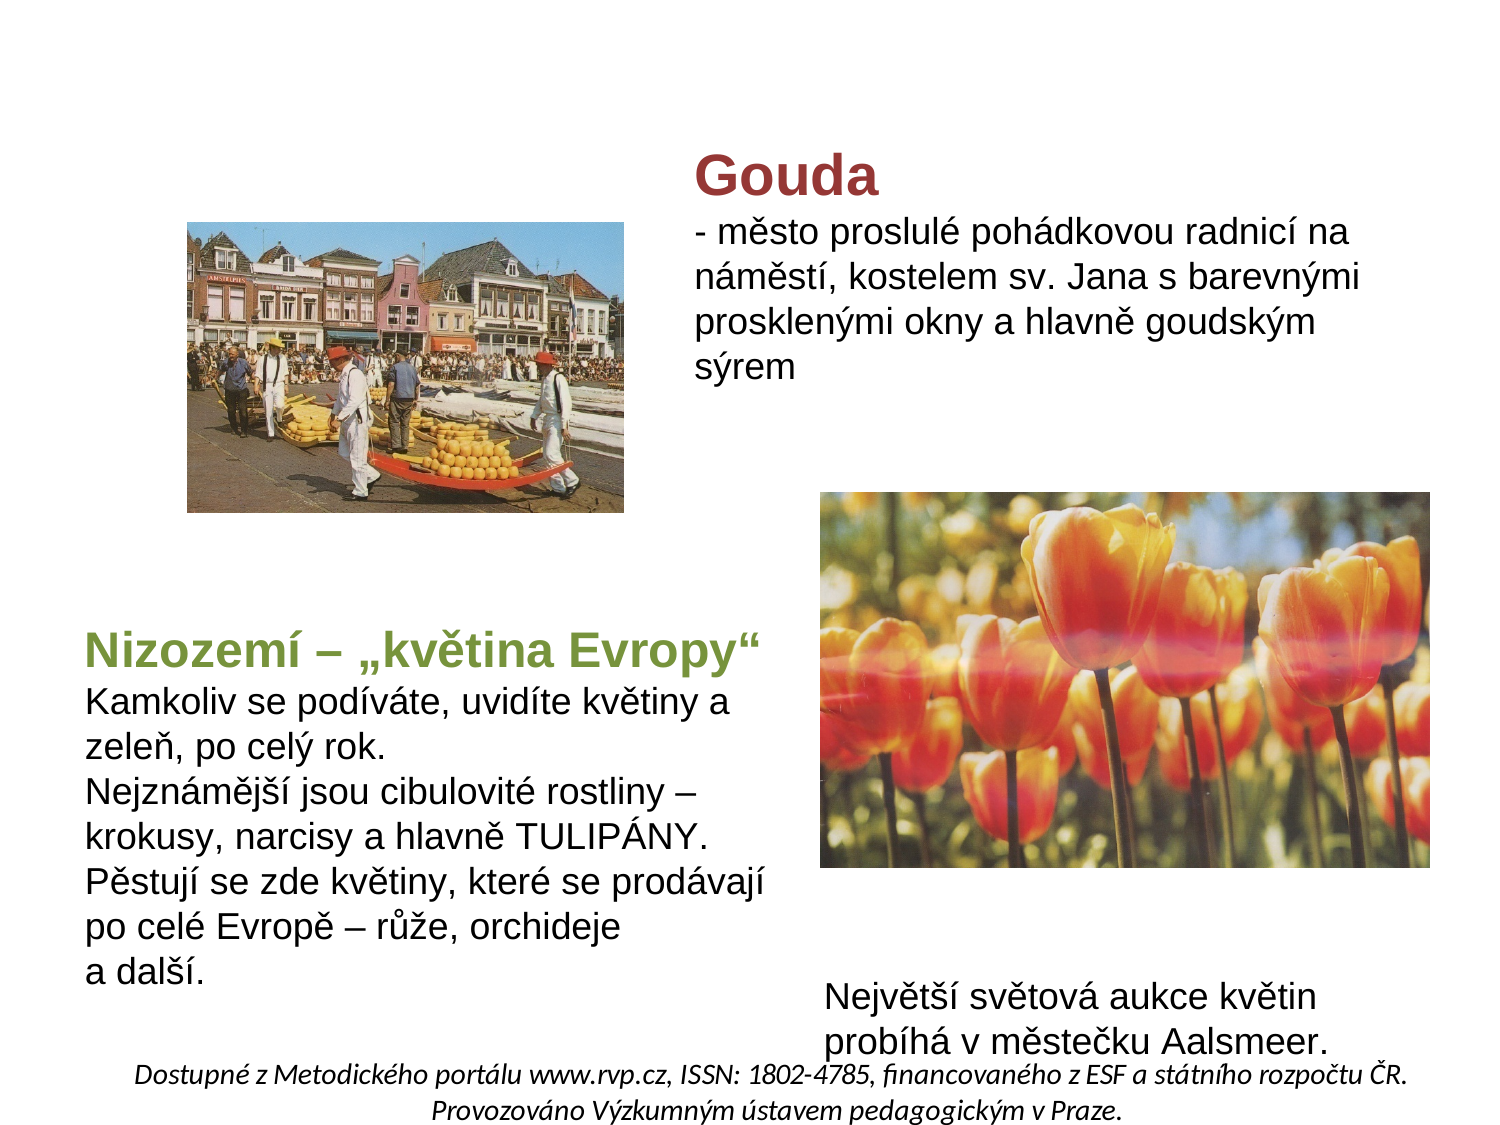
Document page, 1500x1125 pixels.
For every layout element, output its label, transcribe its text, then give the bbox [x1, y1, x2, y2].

picture [820, 492, 1430, 868]
text_box Nizozemí – „květina Evropy“ Kamkoliv se podíváte, uvidíte květiny a zeleň, po celý rok. Nejznámější jsou cibulovité rostliny – krokusy, narcisy a hlavně TULIPÁNY. Pěstují se zde květiny, které se prodávají po celé Evropě – růže, orchideje a další. [70, 609, 821, 1000]
text_box Největší světová aukce květin probíhá v městečku Aalsmeer. [809, 964, 1430, 1070]
picture [135, 1060, 1408, 1125]
text_box Gouda - město proslulé pohádkovou radnicí na náměstí, kostelem sv. Jana s barevnými prosklenými okny a hlavně goudským sýrem [679, 128, 1430, 395]
picture [187, 222, 624, 513]
